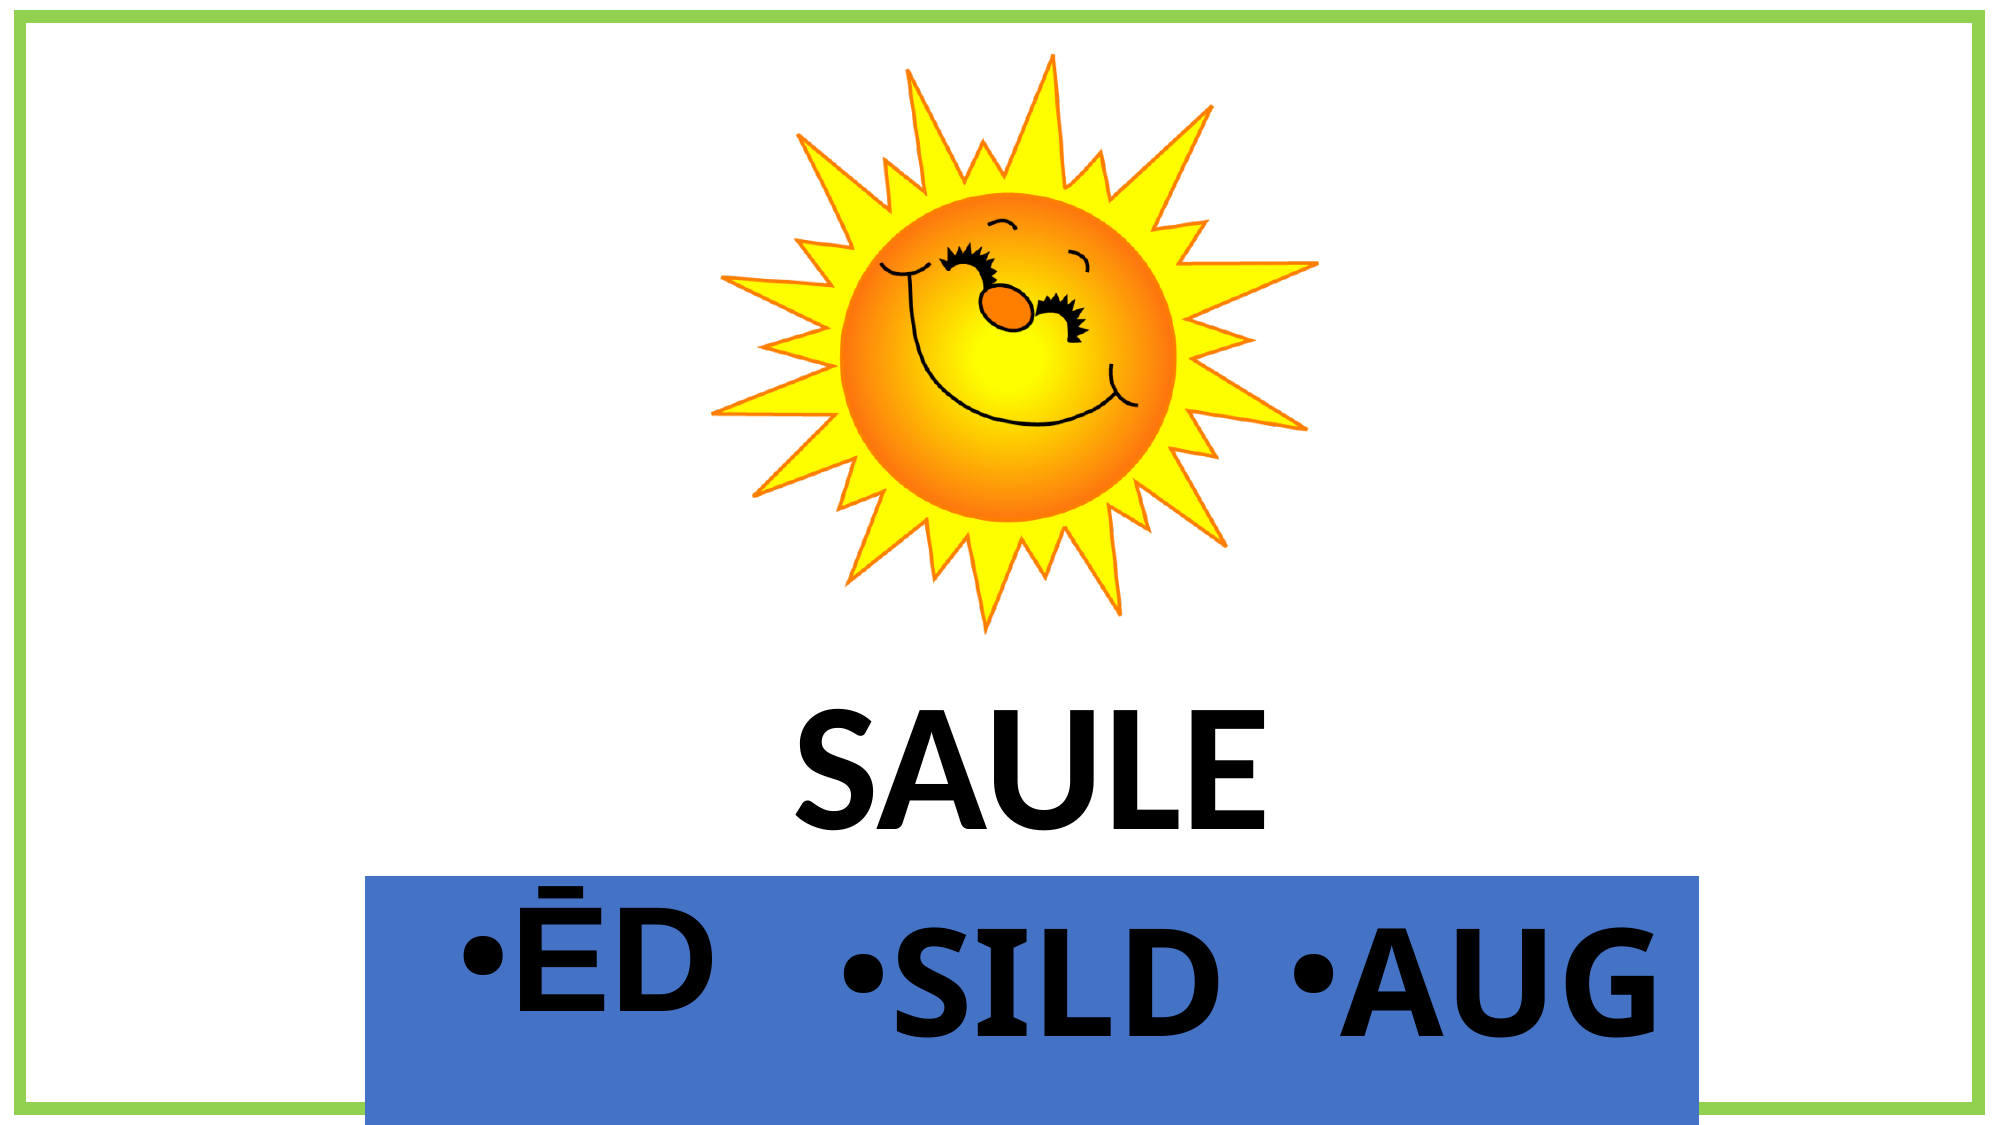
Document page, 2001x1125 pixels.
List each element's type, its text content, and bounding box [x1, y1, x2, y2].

table_header ĒD [365, 876, 810, 1125]
text_box SAULE [756, 638, 1308, 876]
text_box [20, 17, 1978, 1108]
table_header AUG [1254, 876, 1699, 1125]
picture [711, 54, 1319, 635]
table_header SILDA [810, 876, 1254, 1125]
